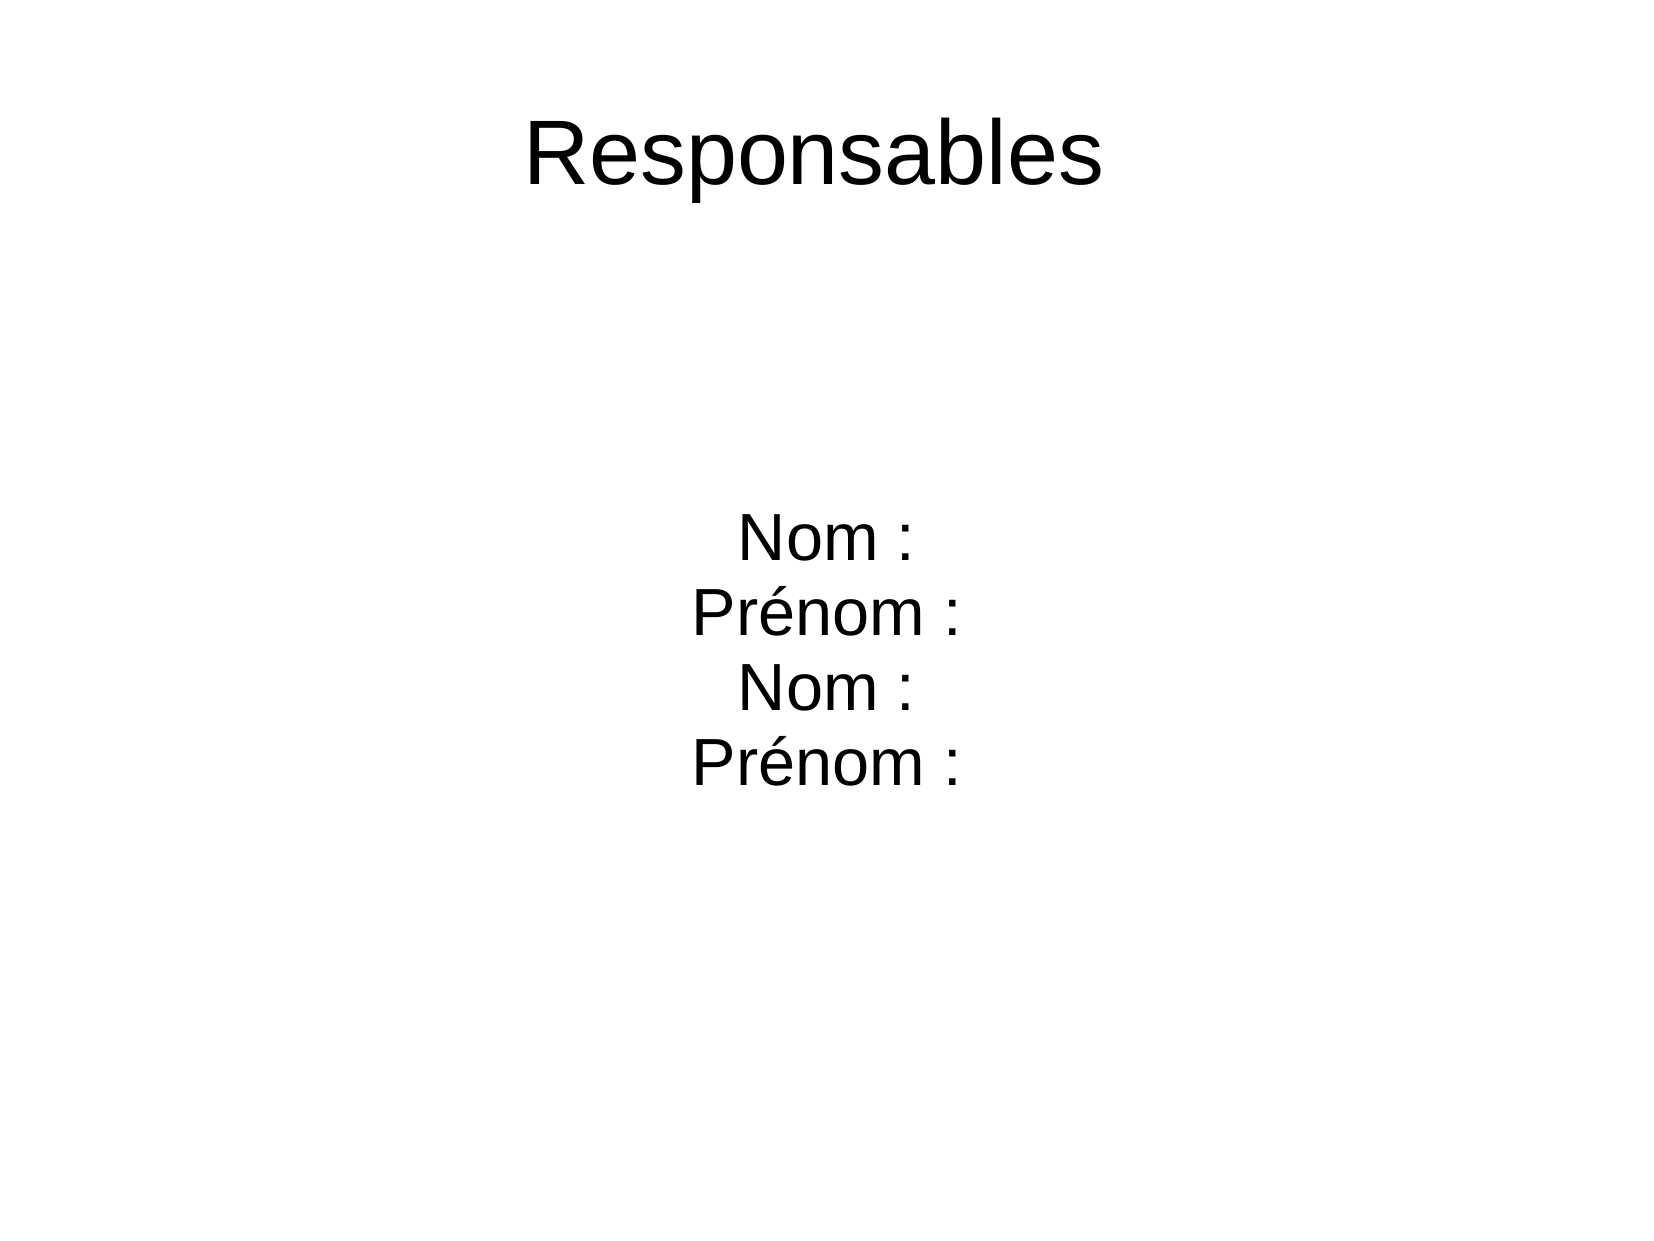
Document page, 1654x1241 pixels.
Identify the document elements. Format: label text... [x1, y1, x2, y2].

title Responsables [82, 49, 1571, 257]
subtitle Nom : Prénom : Nom : Prénom : [82, 290, 1571, 1010]
